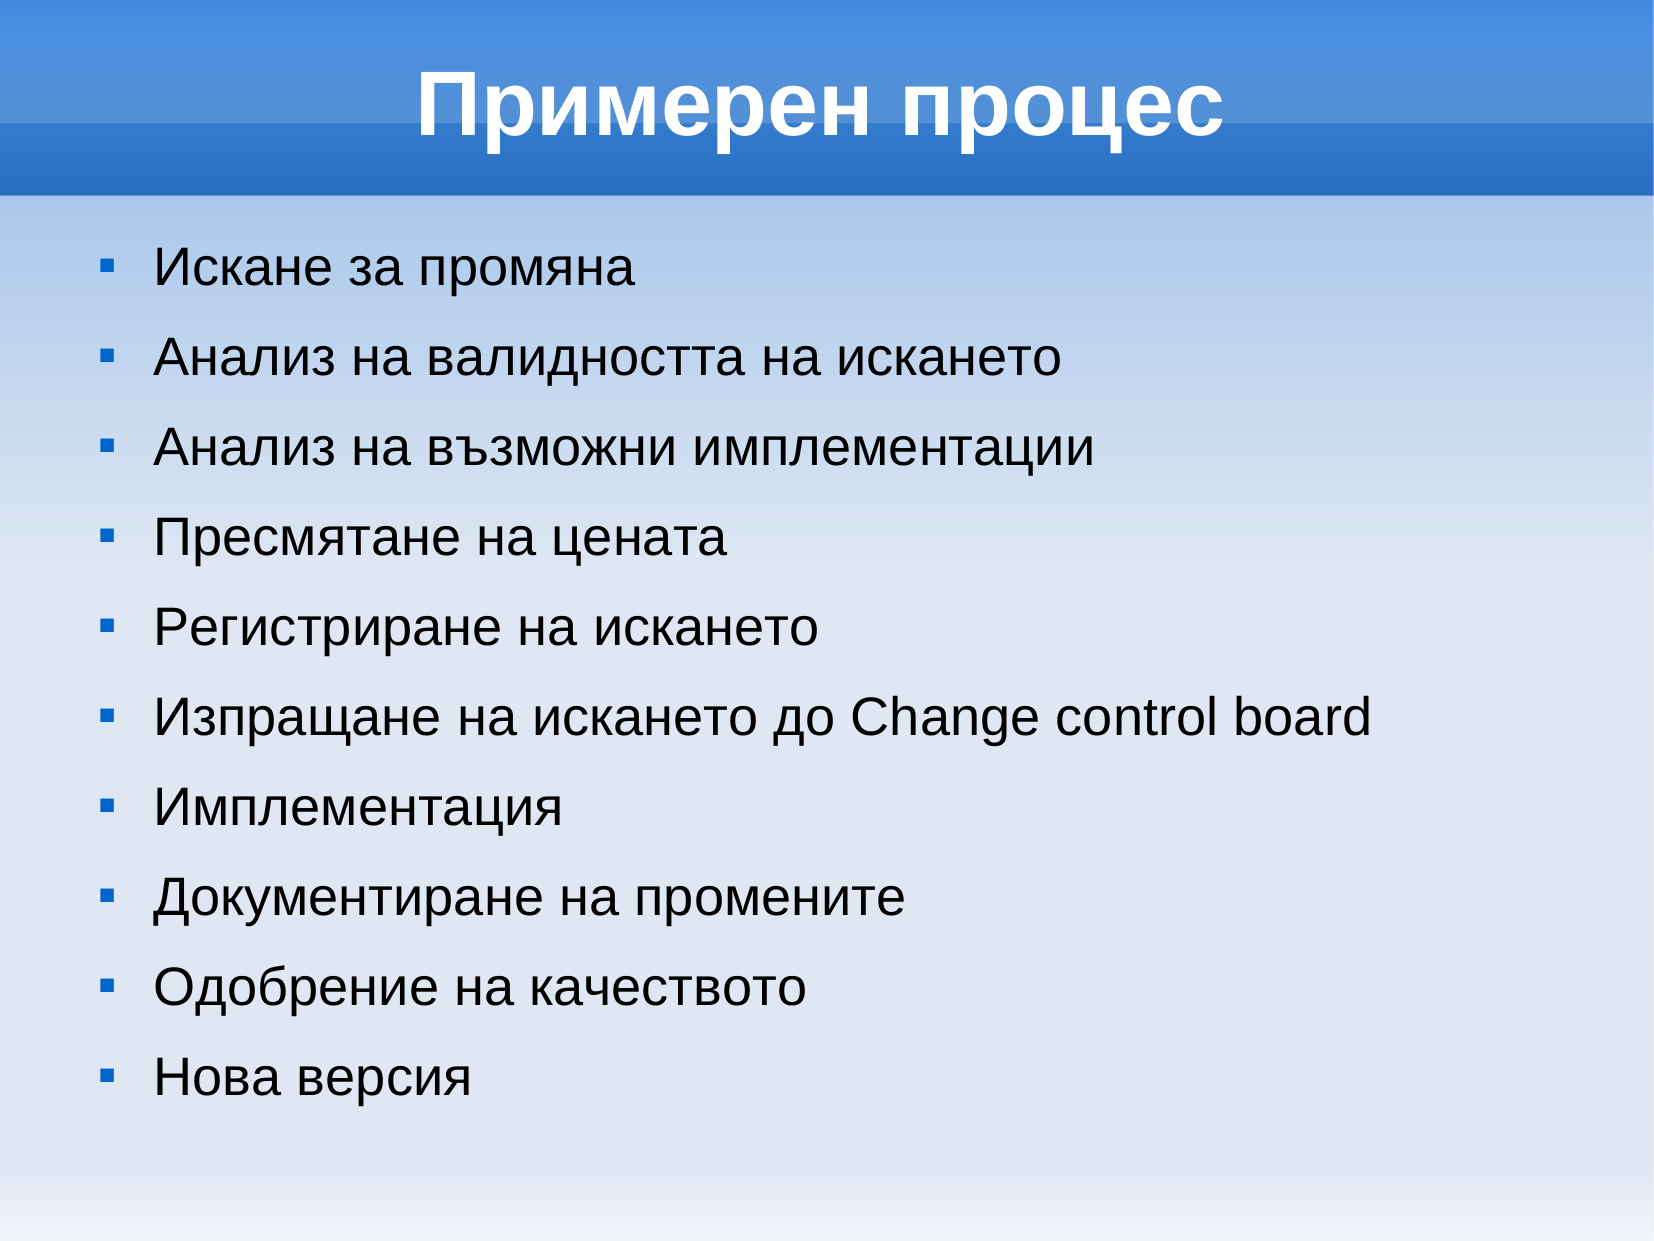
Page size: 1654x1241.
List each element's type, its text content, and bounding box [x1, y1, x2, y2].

list Искане за промяна Анализ на валидността на искането Анализ на възможни имплементации Пресмятане на цената Регистриране на искането Изпращане на искането до Change control board Имплементация Документиране на промените Одобрение на качеството Нова версия [82, 236, 1571, 1108]
title Примерен процес [76, 0, 1565, 208]
picture [0, 0, 1654, 1241]
